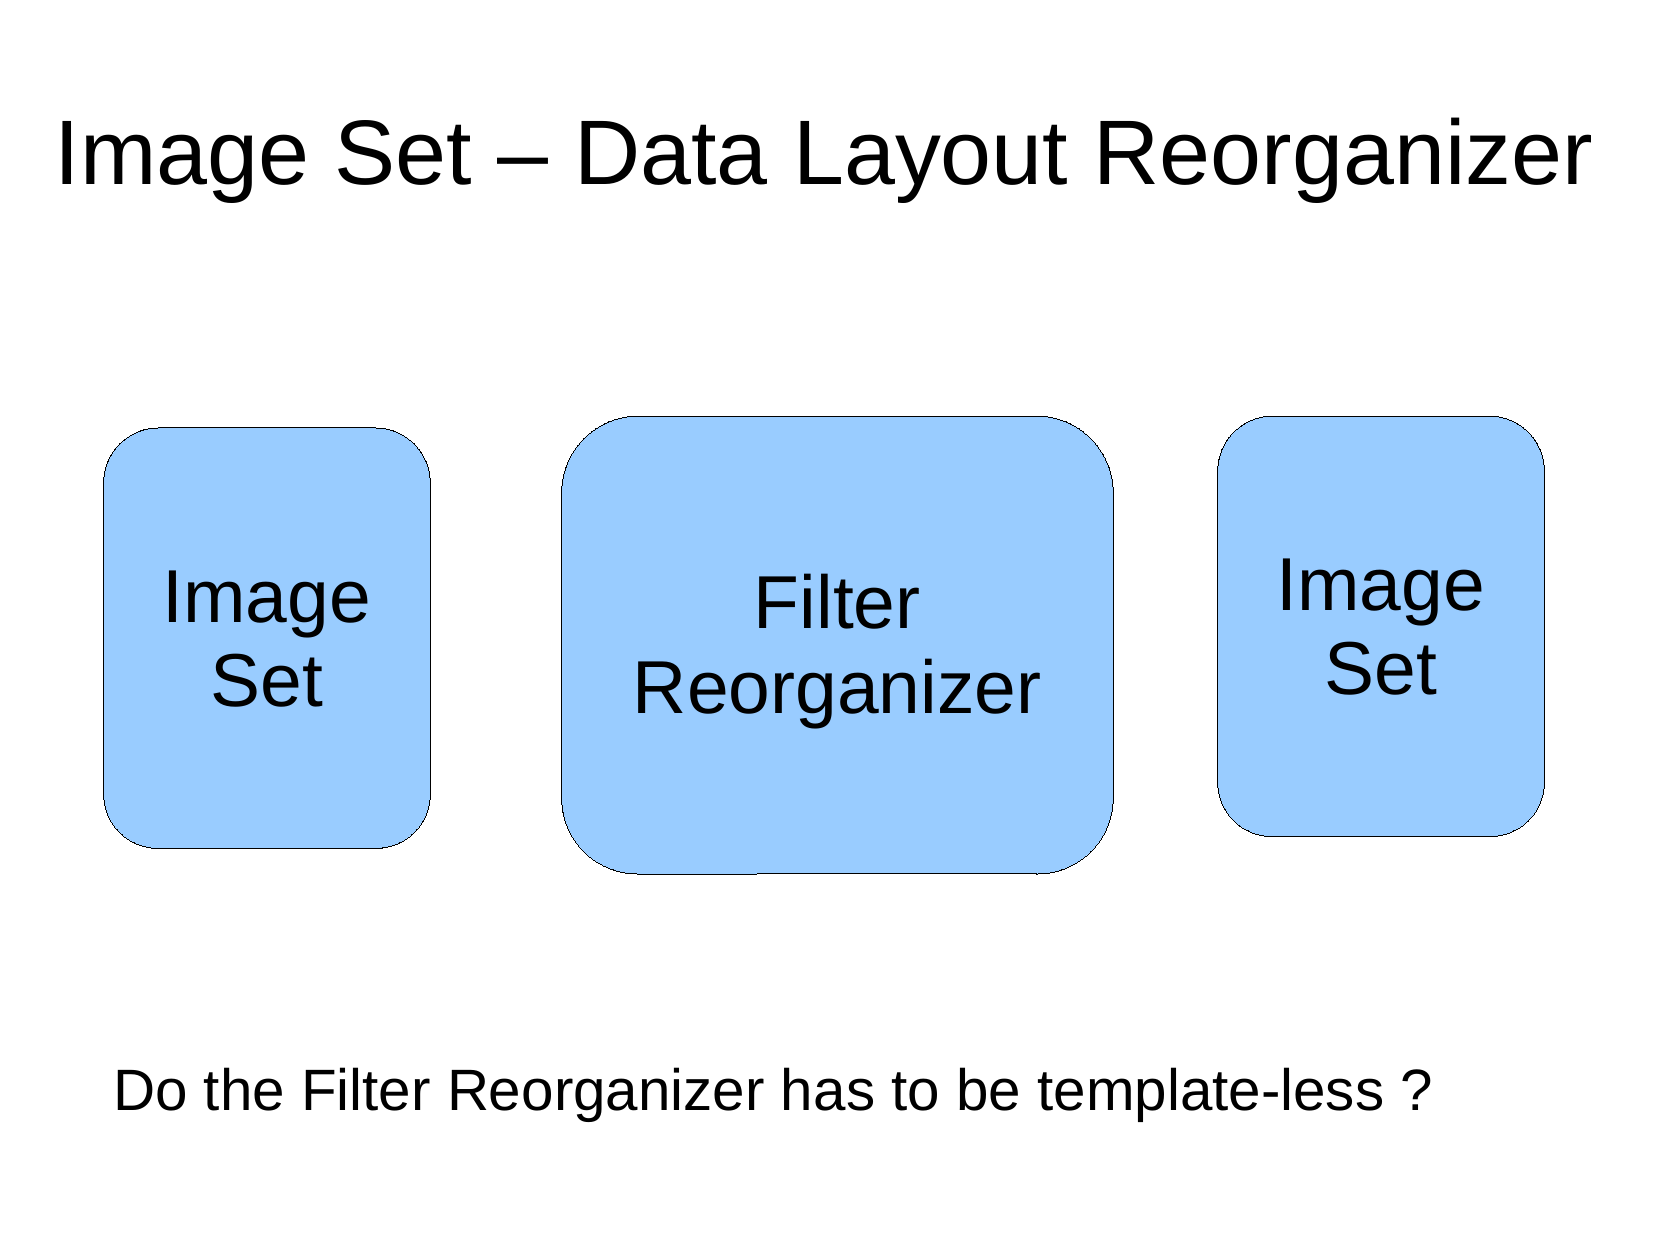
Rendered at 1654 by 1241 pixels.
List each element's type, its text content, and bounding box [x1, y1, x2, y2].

text_box Image Set [103, 427, 431, 849]
text_box Filter Reorganizer [561, 416, 1114, 875]
text_box Image Set [1217, 416, 1545, 837]
text_box Do the Filter Reorganizer has to be template-less ? [98, 1050, 1562, 1130]
title Image Set – Data Layout Reorganizer [37, 49, 1613, 257]
